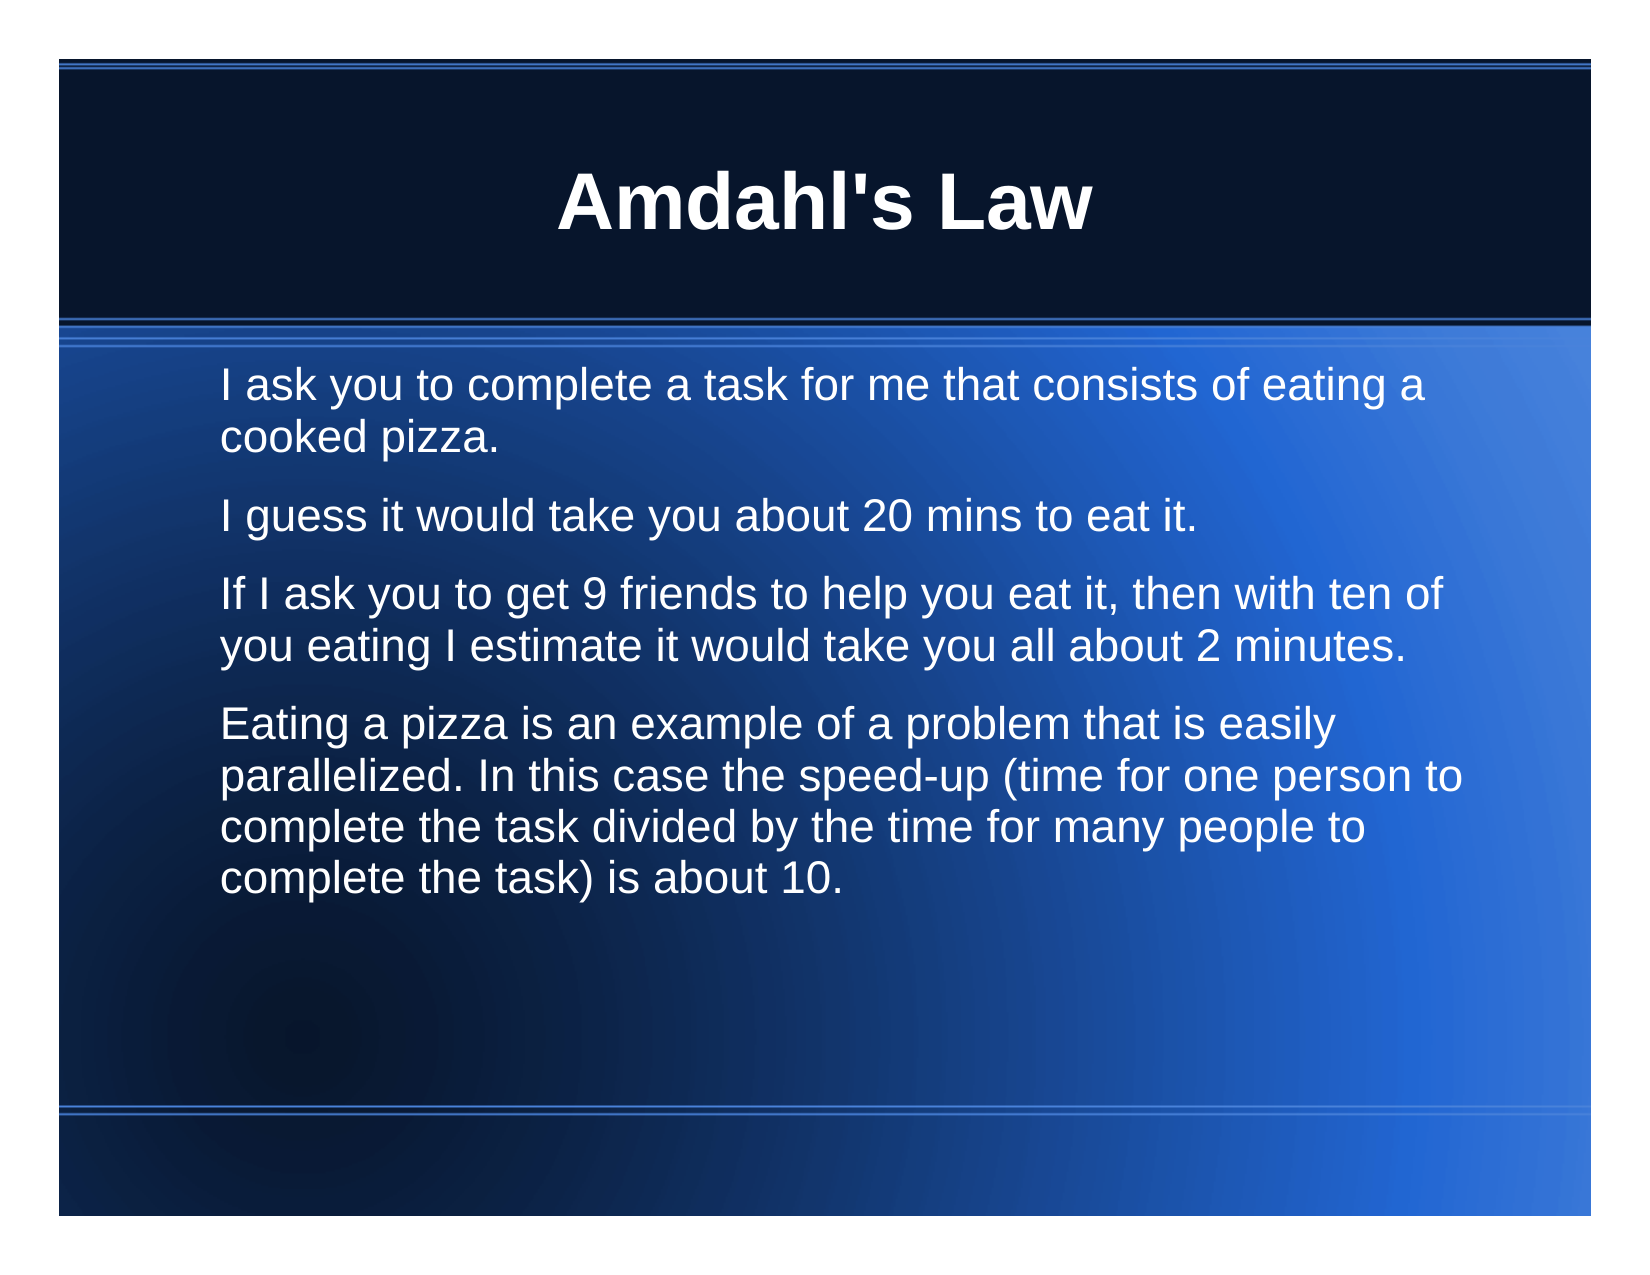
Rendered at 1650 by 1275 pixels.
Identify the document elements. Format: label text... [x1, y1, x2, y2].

list I ask you to complete a task for me that consists of eating a cooked pizza. I guess it would take you about 20 mins to eat it. If I ask you to get 9 friends to help you eat it, then with ten of you eating I estimate it would take you all about 2 minutes. Eating a pizza is an example of a problem that is easily parallelized. In this case the speed-up (time for one person to complete the task divided by the time for many people to complete the task) is about 10. [149, 359, 1528, 1095]
picture [59, 59, 1591, 1216]
title Amdahl's Law [135, 105, 1515, 299]
